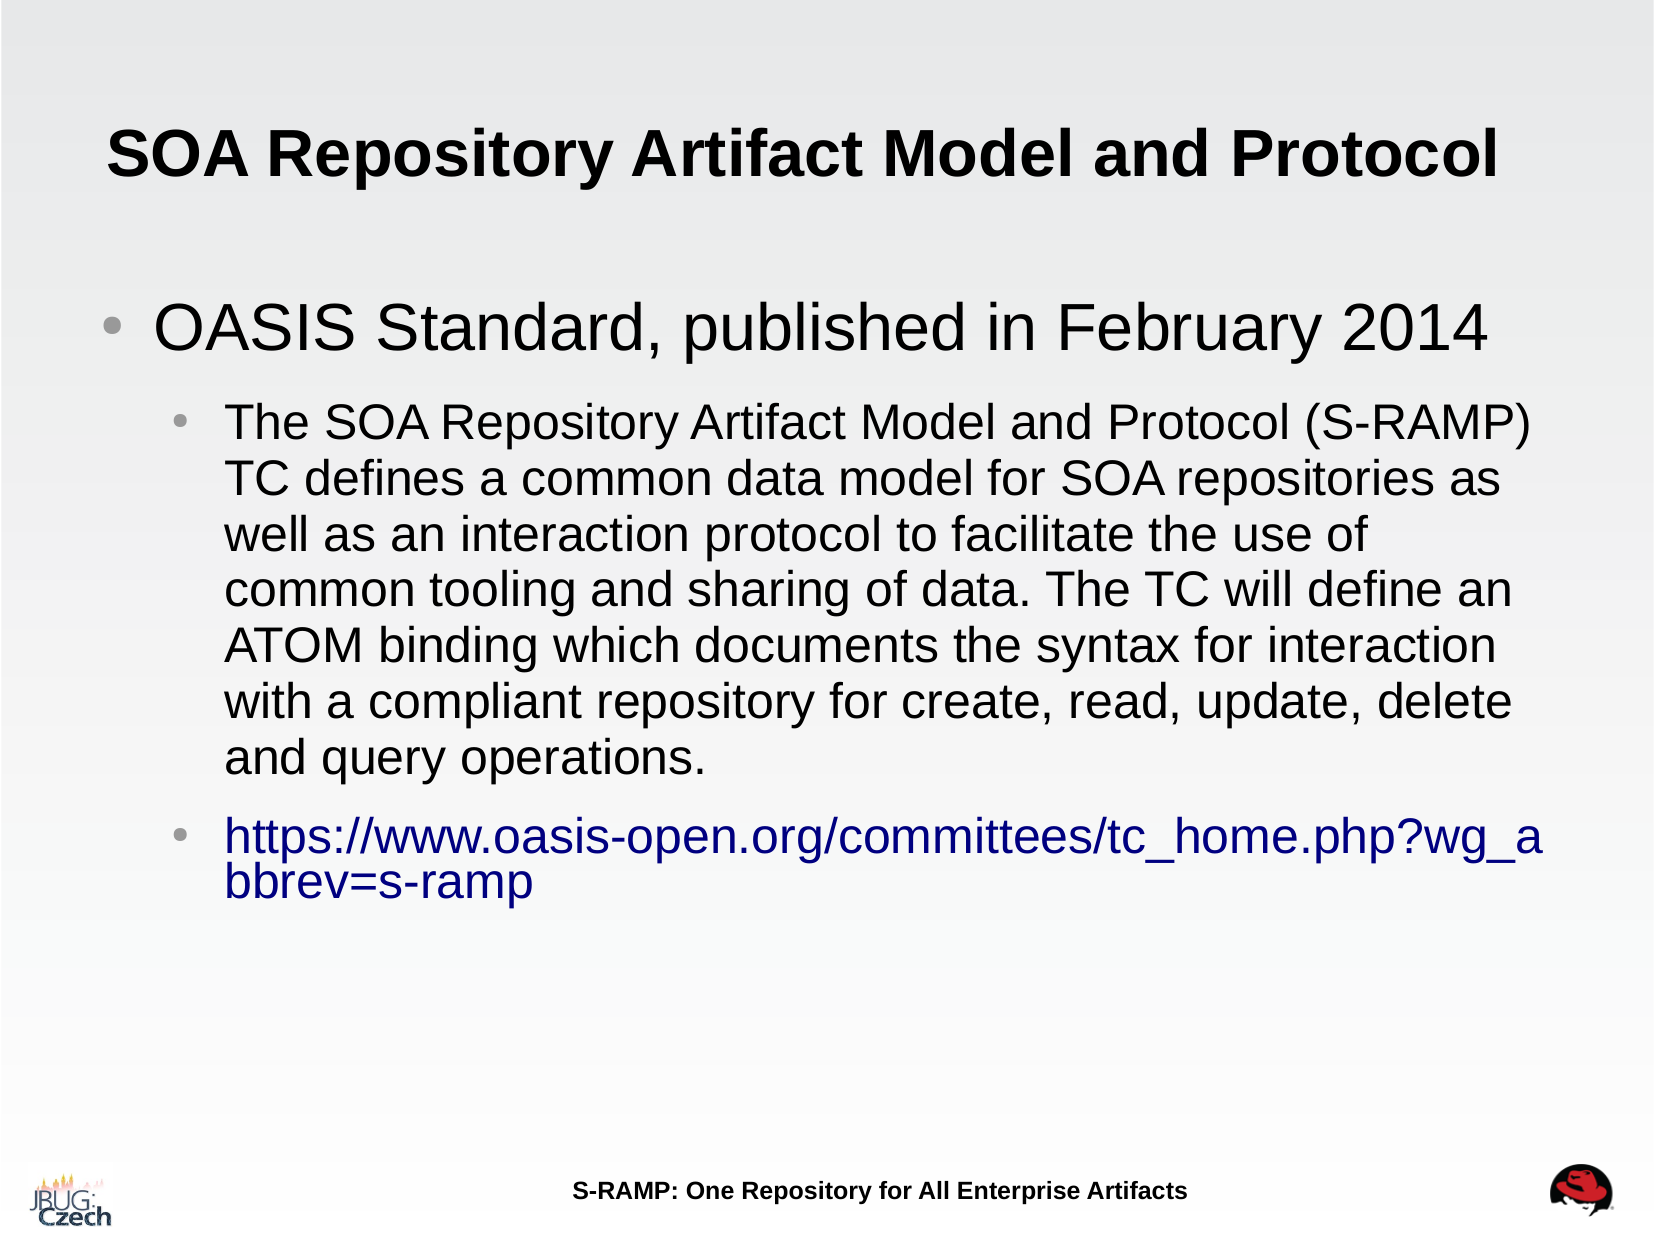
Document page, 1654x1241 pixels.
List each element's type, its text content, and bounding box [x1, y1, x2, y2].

picture [1, 0, 1654, 1241]
title SOA Repository Artifact Model and Protocol [82, 49, 1571, 257]
list OASIS Standard, published in February 2014 The SOA Repository Artifact Model and Protocol (S-RAMP) TC defines a common data model for SOA repositories as well as an interaction protocol to facilitate the use of common tooling and sharing of data. The TC will define an ATOM binding which documents the syntax for interaction with a compliant repository for create, read, update, delete and query operations. https://www.oasis-open.org/committees/tc_home.php?wg_abbrev=s-ramp [82, 290, 1571, 1109]
